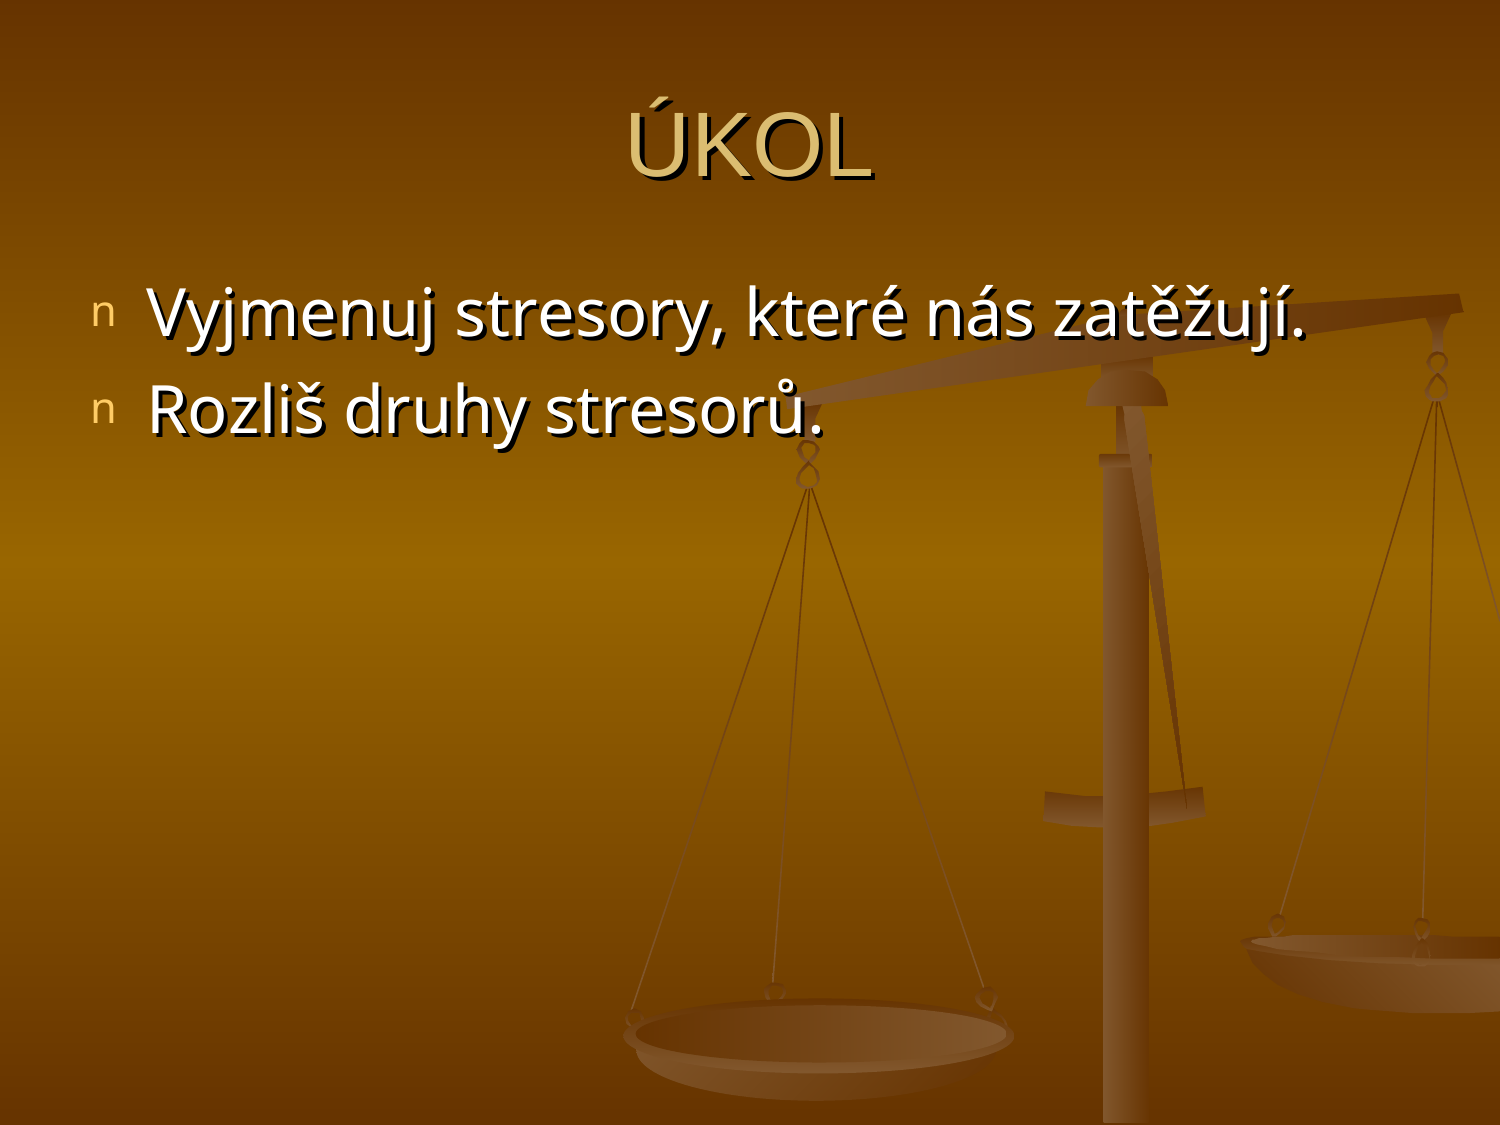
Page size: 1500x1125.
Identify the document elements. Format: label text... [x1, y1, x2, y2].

list Vyjmenuj stresory, které nás zatěžují. Rozliš druhy stresorů. [75, 262, 1426, 1006]
title ÚKOL [75, 45, 1426, 234]
